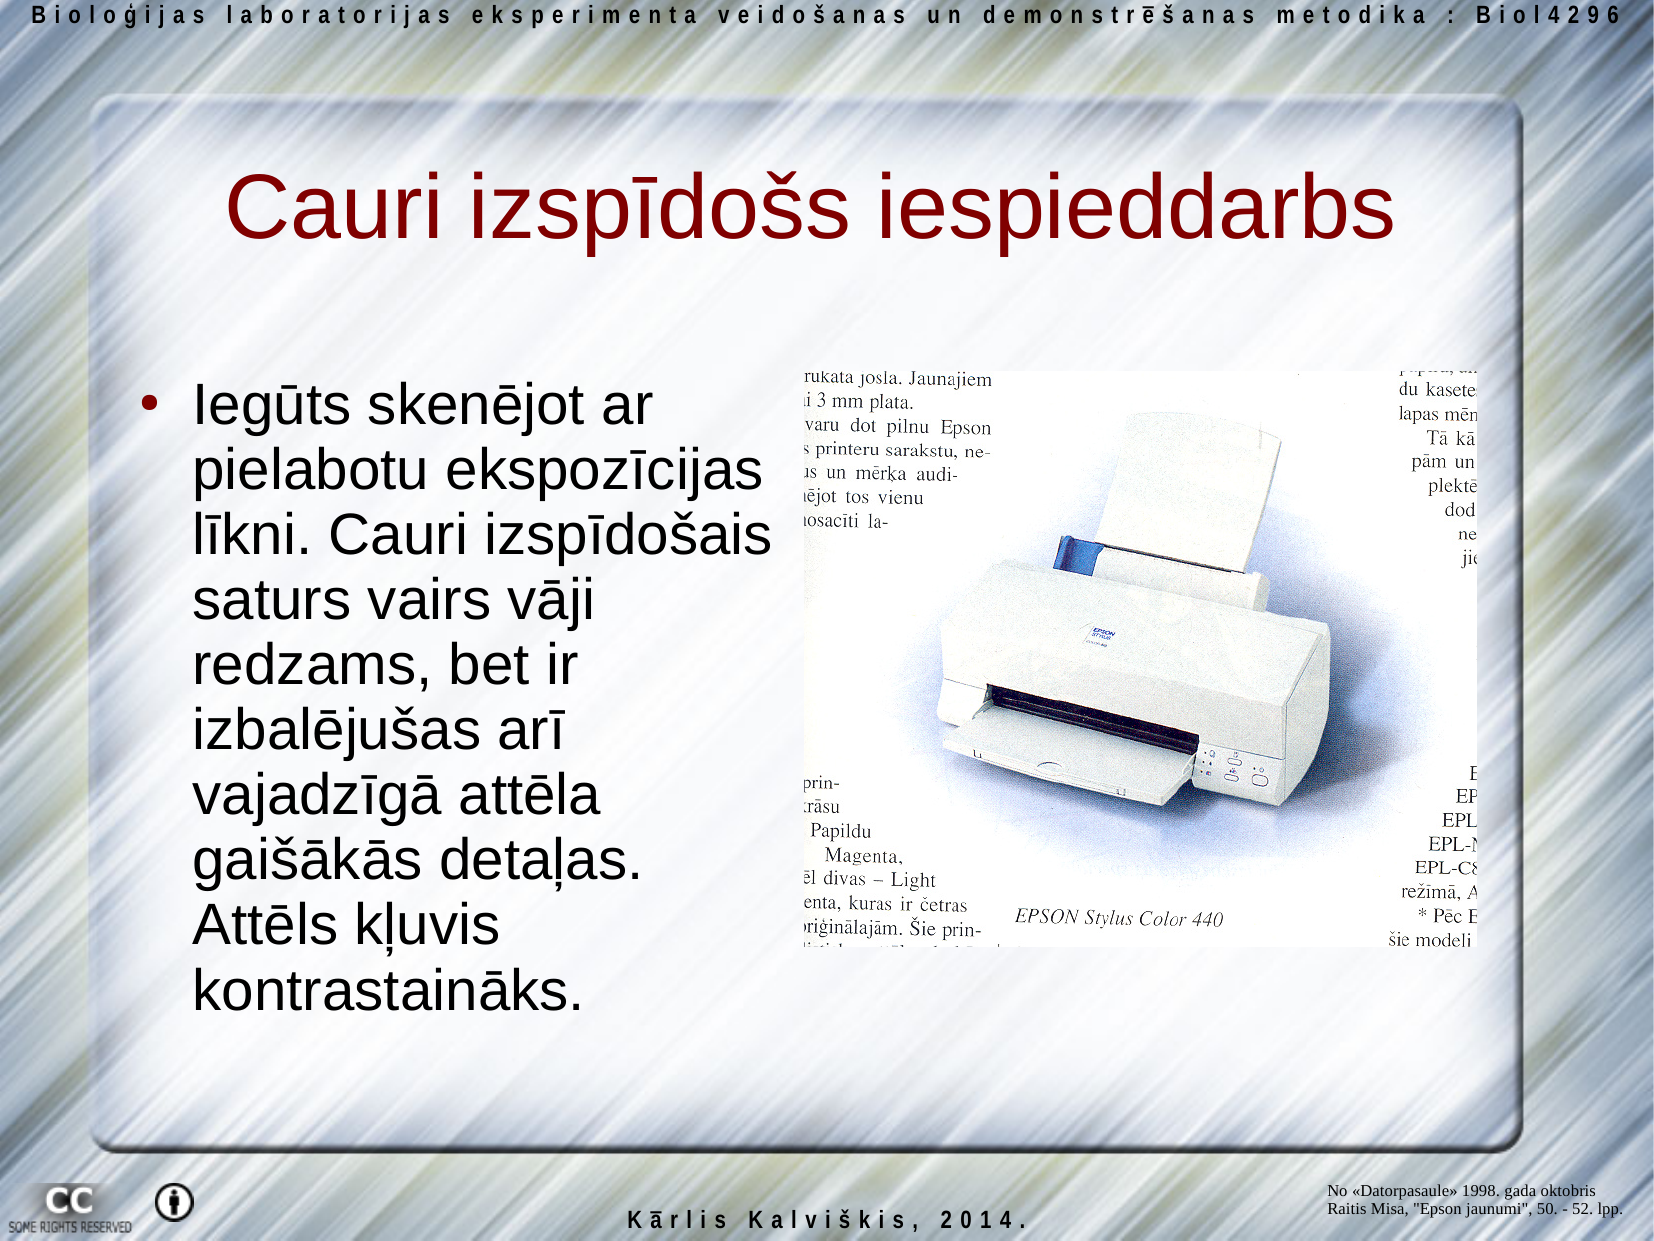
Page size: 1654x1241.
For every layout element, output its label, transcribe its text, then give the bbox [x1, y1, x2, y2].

title Cauri izspīdošs iespieddarbs [121, 102, 1502, 310]
list Iegūts skenējot ar pielabotu ekspozīcijas līkni. Cauri izspīdošais saturs vairs vāji redzams, bet ir izbalējušas arī vajadzīgā attēla gaišākās detaļas. Attēls kļuvis kontrastaināks. [121, 371, 795, 1127]
picture [0, 0, 1654, 1241]
text_box No «Datorpasaule» 1998. gada oktobris Raitis Misa, "Epson jaunumi", 50. - 52. lpp. [1327, 1181, 1625, 1219]
